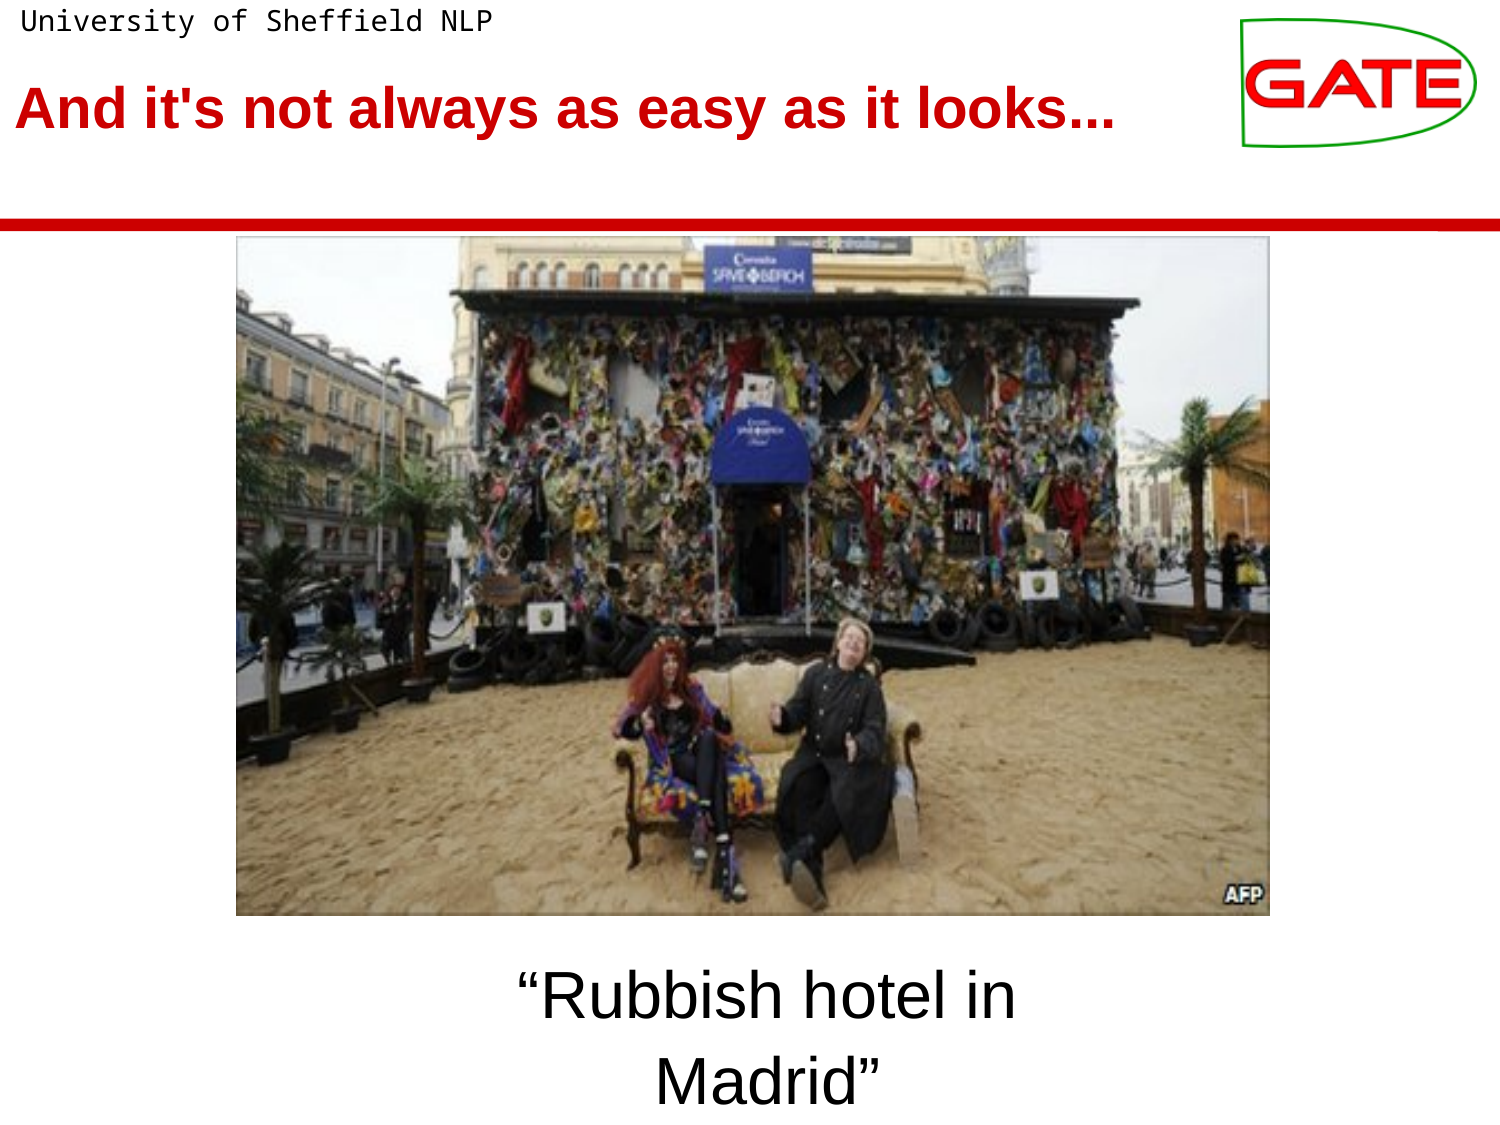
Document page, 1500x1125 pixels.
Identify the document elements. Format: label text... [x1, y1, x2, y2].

text_box “Rubbish hotel in Madrid” [383, 938, 1152, 1125]
picture [236, 236, 1270, 916]
picture [1240, 18, 1477, 148]
title And it's not always as easy as it looks... [0, 4, 1239, 213]
